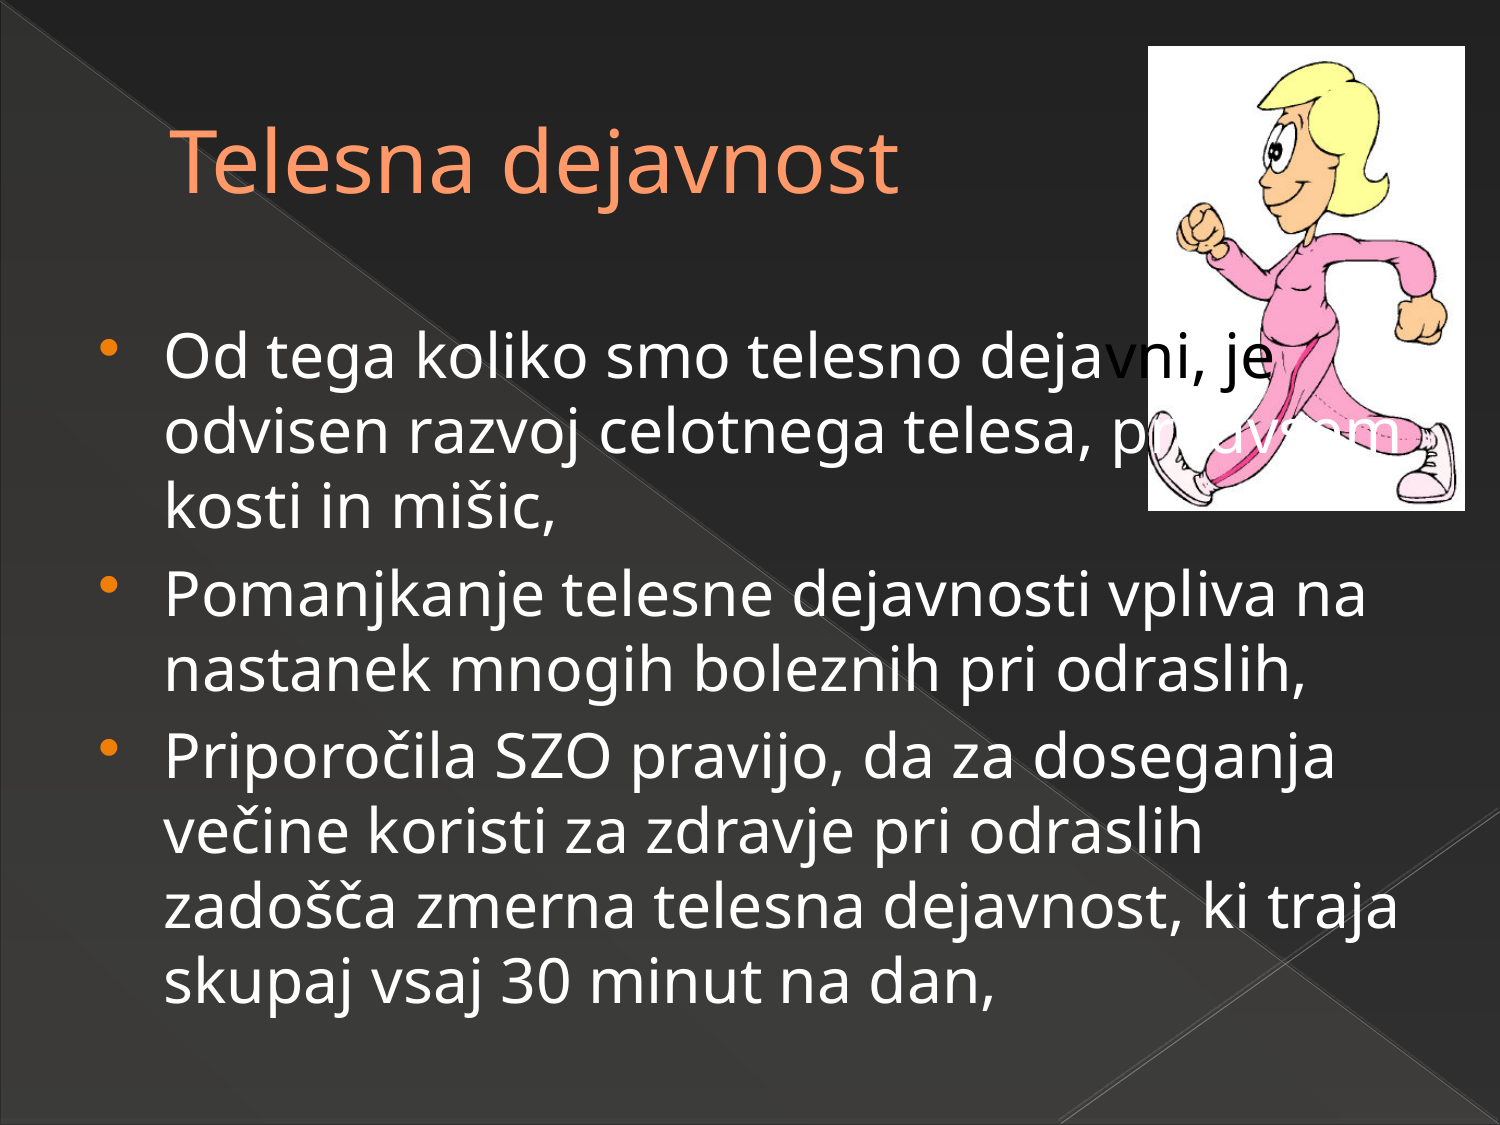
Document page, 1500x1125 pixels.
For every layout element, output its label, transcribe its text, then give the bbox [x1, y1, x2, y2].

list Od tega koliko smo telesno dejavni, je odvisen razvoj celotnega telesa, predvsem kosti in mišic, Pomanjkanje telesne dejavnosti vpliva na nastanek mnogih boleznih pri odraslih, Priporočila SZO pravijo, da za doseganja večine koristi za zdravje pri odraslih zadošča zmerna telesna dejavnost, ki traja skupaj vsaj 30 minut na dan, [75, 308, 1425, 1059]
picture [1148, 46, 1465, 511]
title Telesna dejavnost [75, 43, 1425, 274]
